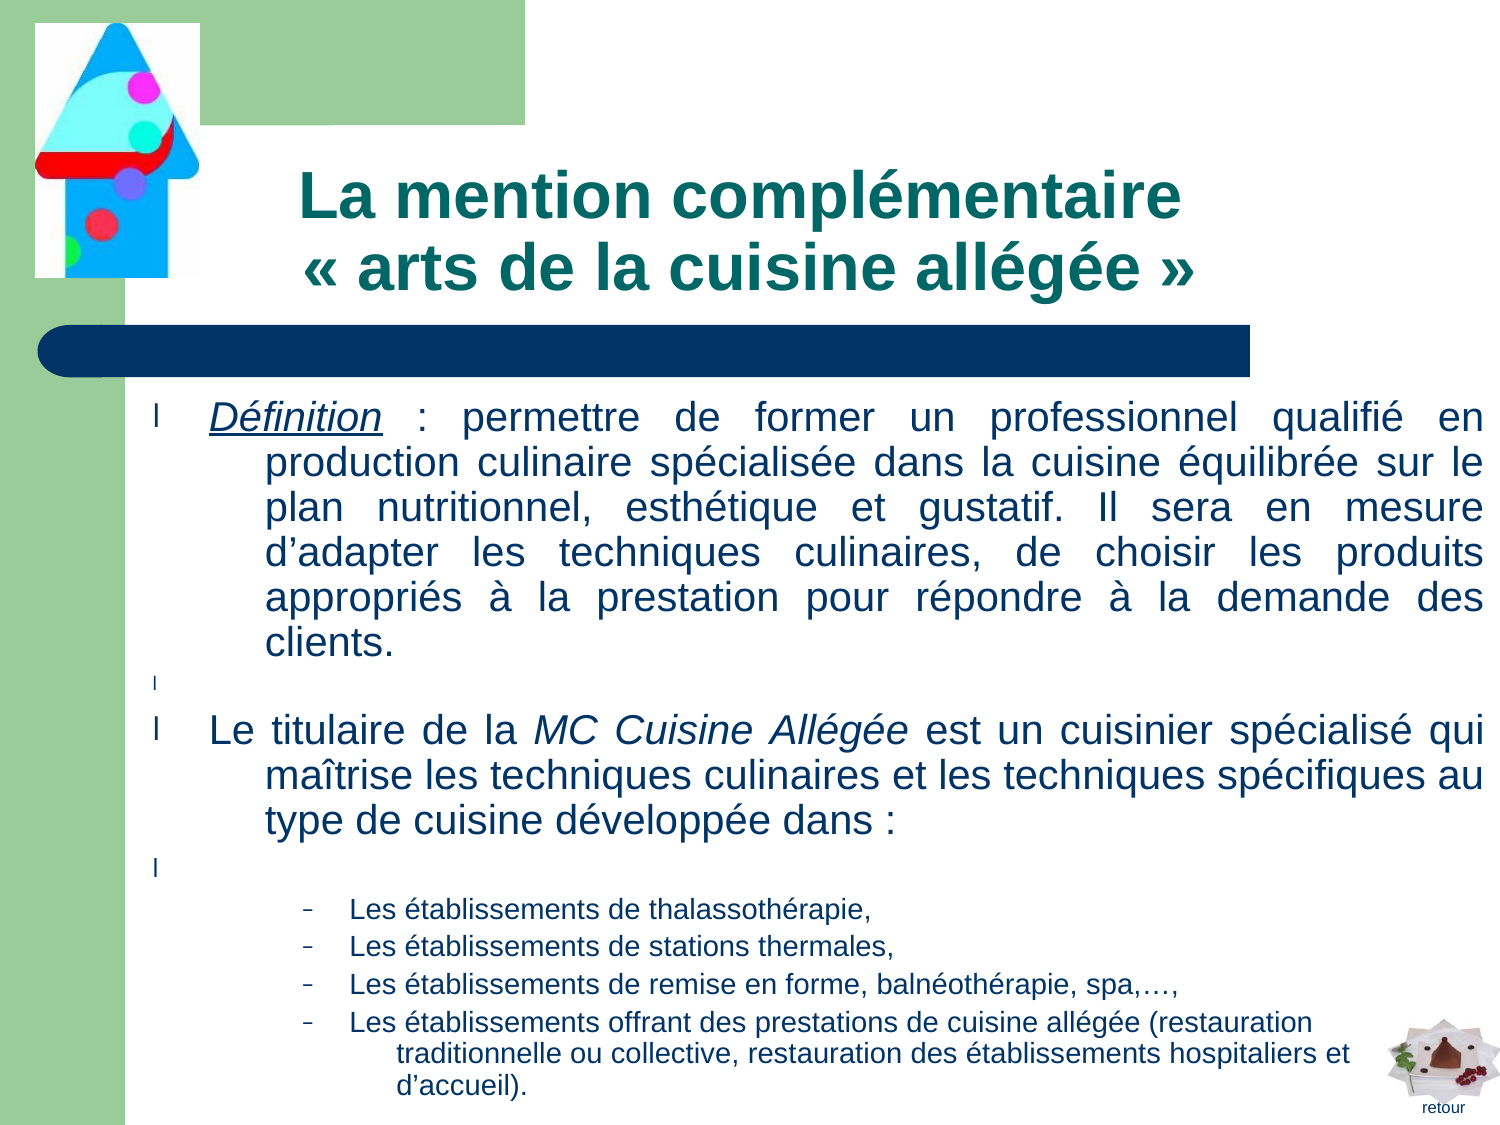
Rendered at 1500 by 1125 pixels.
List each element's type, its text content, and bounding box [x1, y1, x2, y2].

picture [84, 208, 119, 242]
title La mention complémentaire « arts de la cuisine allégée » [0, 125, 1500, 313]
list Définition : permettre de former un professionnel qualifié en production culinaire spécialisée dans la cuisine équilibrée sur le plan nutritionnel, esthétique et gustatif. Il sera en mesure d’adapter les techniques culinaires, de choisir les produits appropriés à la prestation pour répondre à la demande des clients. Le titulaire de la MC Cuisine Allégée est un cuisinier spécialisé qui maîtrise les techniques culinaires et les techniques spécifiques au type de cuisine développée dans : Les établissements de thalassothérapie, Les établissements de stations thermales, Les établissements de remise en forme, balnéothérapie, spa,…, Les établissements offrant des prestations de cuisine allégée (restauration traditionnelle ou collective, restauration des établissements hospitaliers et d’accueil). [137, 387, 1500, 1043]
picture [35, 23, 200, 278]
text_box retour [1387, 1089, 1500, 1125]
picture [1387, 1019, 1500, 1089]
